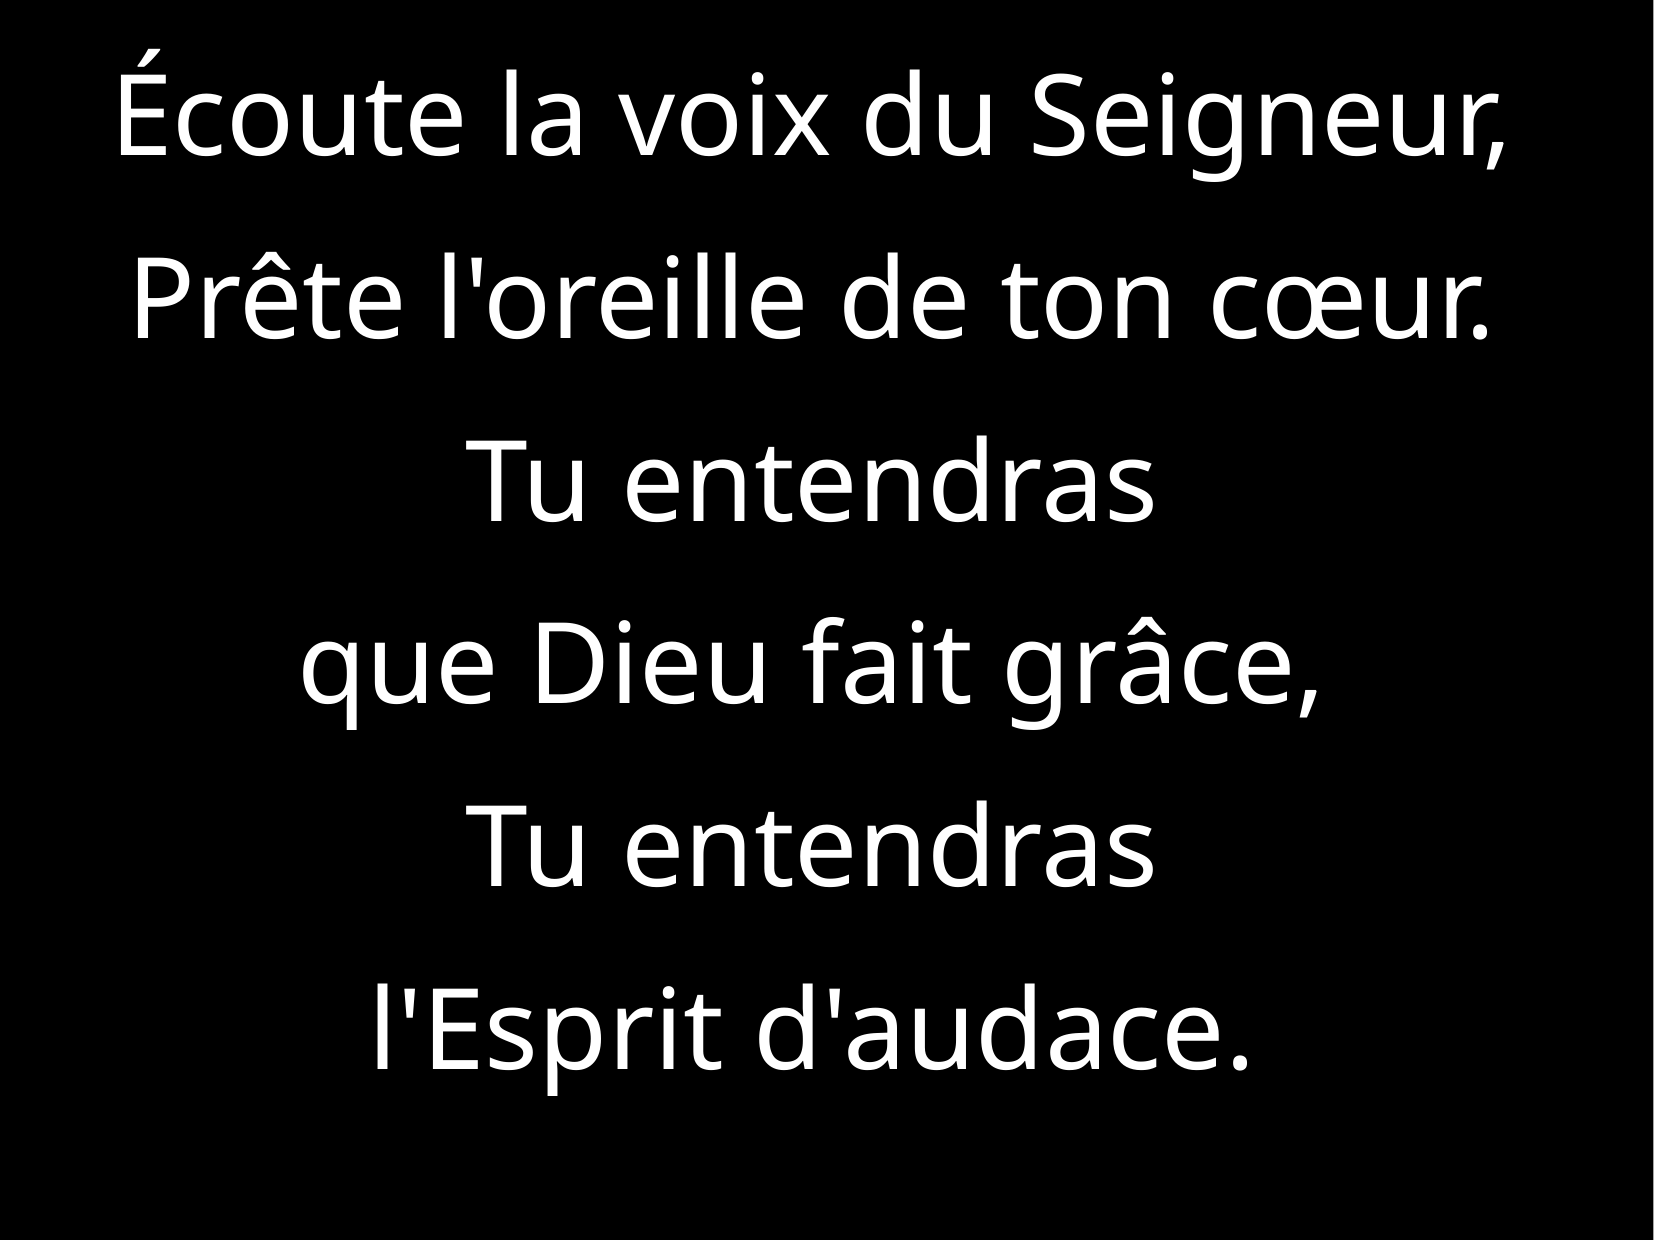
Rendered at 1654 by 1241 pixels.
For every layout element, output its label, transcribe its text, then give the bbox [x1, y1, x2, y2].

list Écoute la voix du Seigneur, Prête l'oreille de ton cœur. Tu entendras que Dieu fait grâce, Tu entendras l'Esprit d'audace. [82, 35, 1571, 1241]
